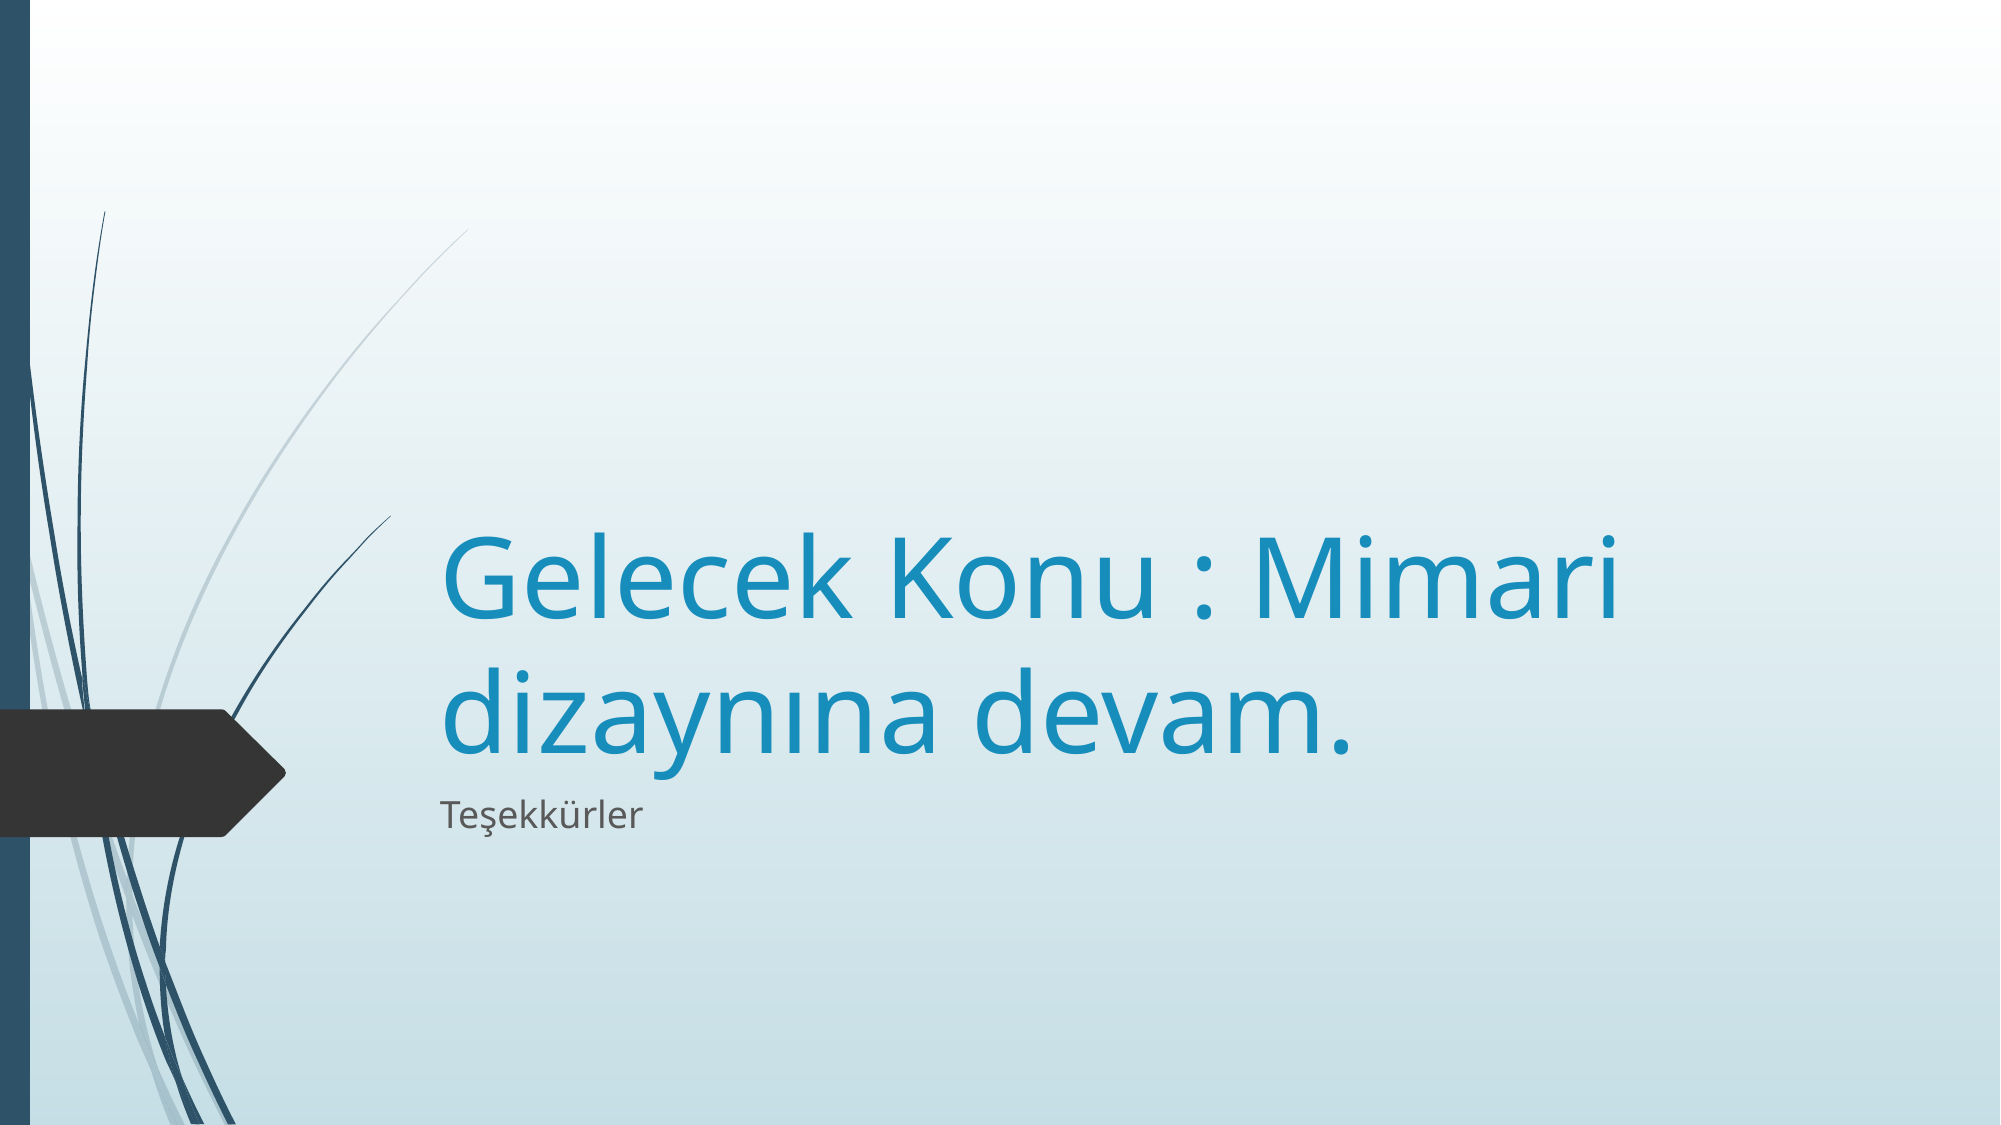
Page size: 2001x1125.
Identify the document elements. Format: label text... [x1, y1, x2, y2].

title Gelecek Konu : Mimari dizaynına devam. [424, 412, 1888, 783]
subtitle Teşekkürler [424, 783, 1888, 969]
